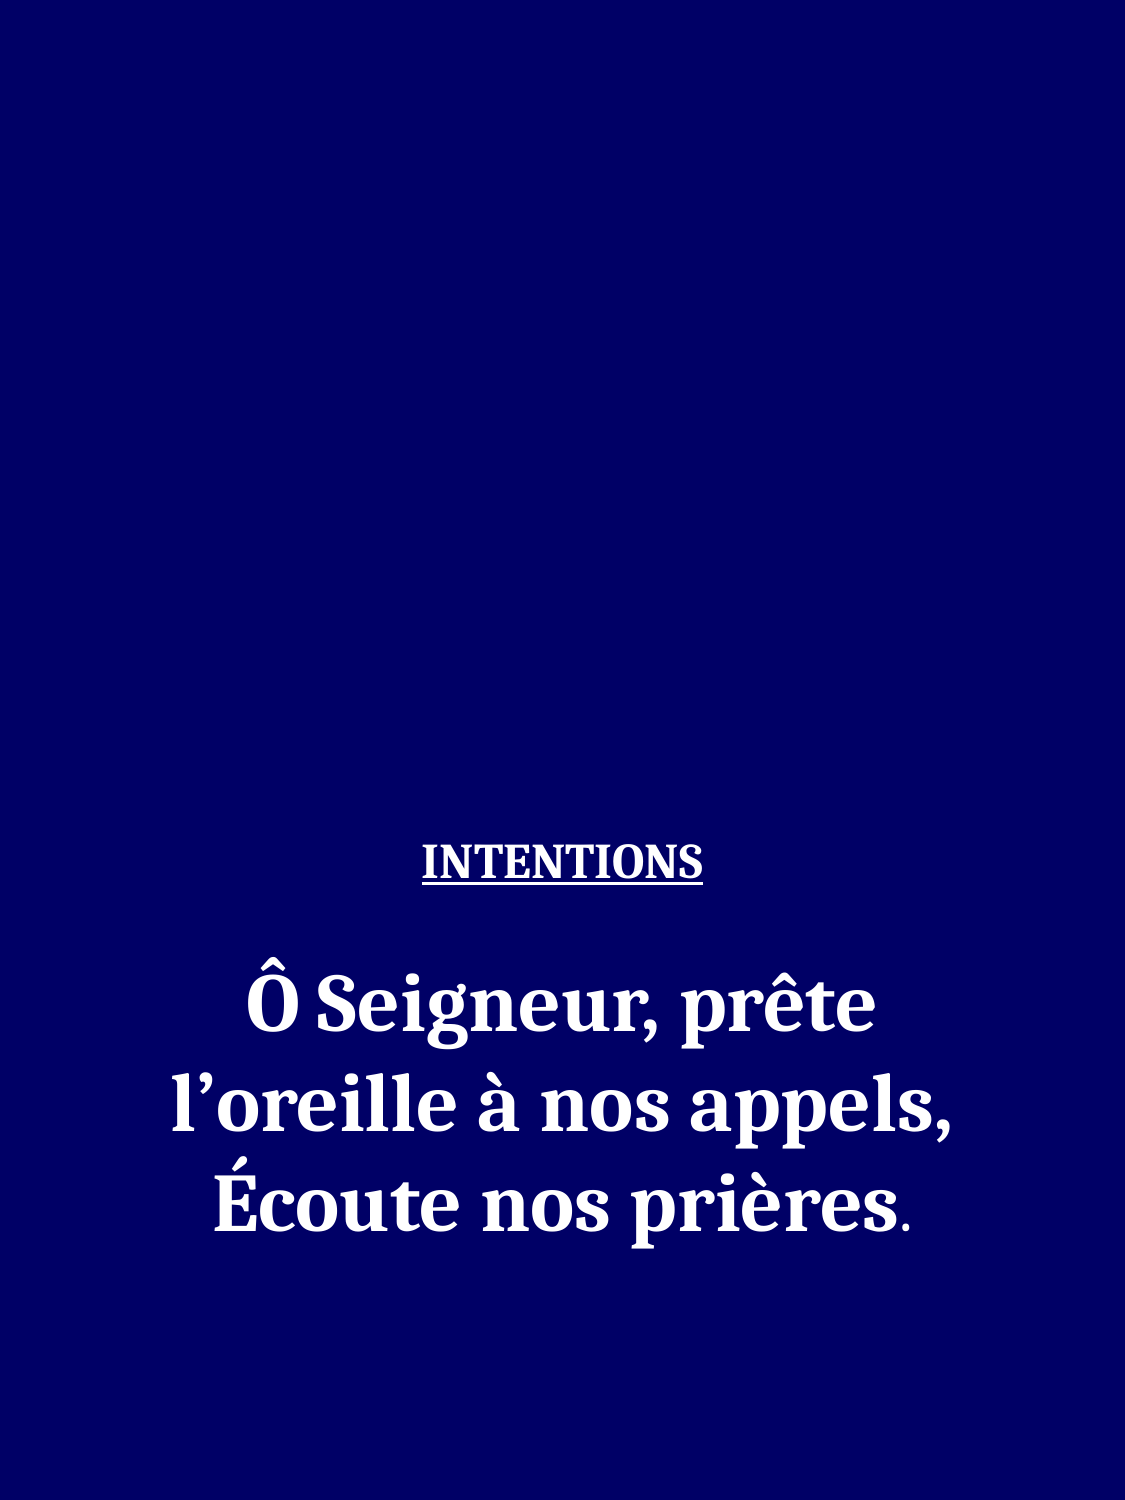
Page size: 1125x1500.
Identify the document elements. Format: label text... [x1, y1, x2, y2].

text_box INTENTIONS Ô Seigneur, prête l’oreille à nos appels, Écoute nos prières. [101, 820, 1023, 1136]
